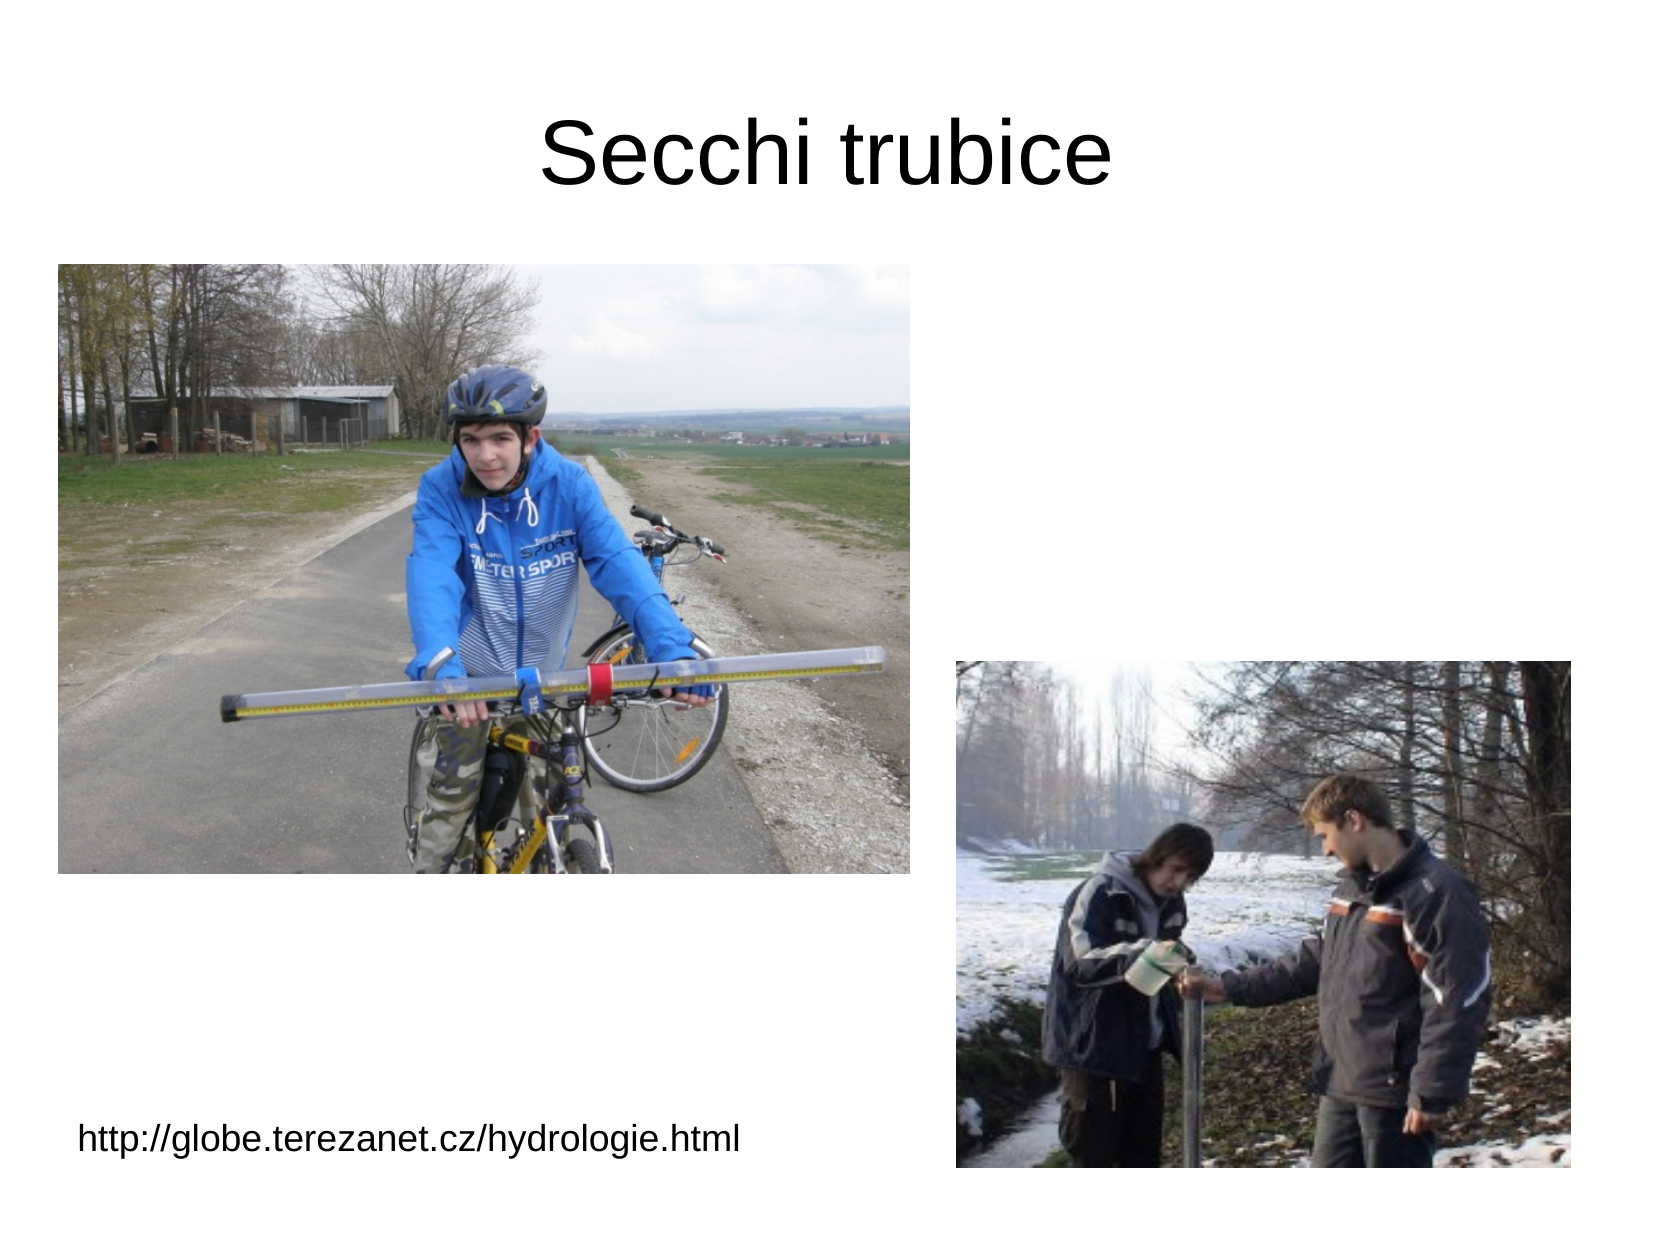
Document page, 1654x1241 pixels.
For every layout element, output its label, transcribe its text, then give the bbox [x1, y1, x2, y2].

picture [956, 661, 1571, 1168]
picture [58, 264, 910, 875]
title Secchi trubice [82, 49, 1571, 257]
text_box http://globe.terezanet.cz/hydrologie.html [62, 1110, 756, 1168]
